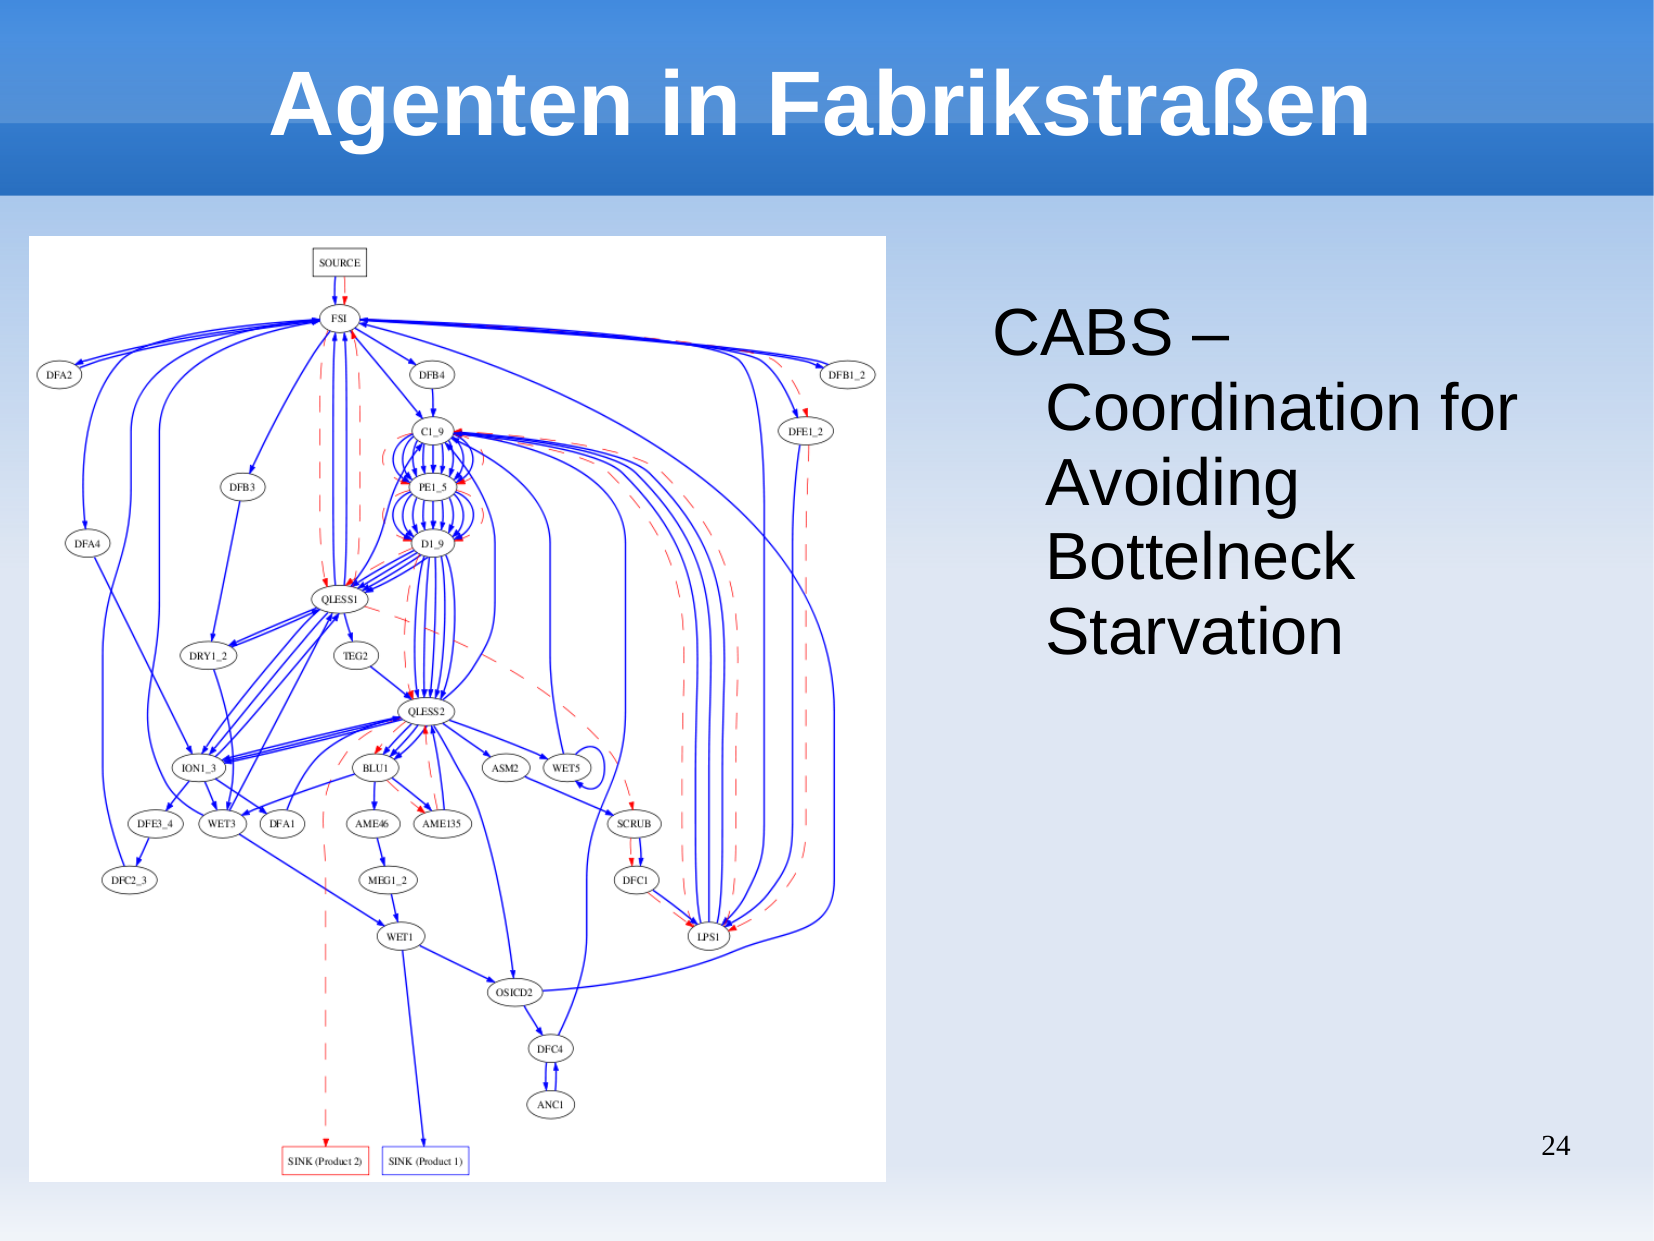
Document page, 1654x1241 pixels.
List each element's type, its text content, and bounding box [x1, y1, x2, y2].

picture [0, 0, 1654, 1241]
title Agenten in Fabrikstraßen [76, 0, 1565, 208]
list CABS – Coordination for Avoiding Bottelneck Starvation [974, 295, 1595, 1114]
